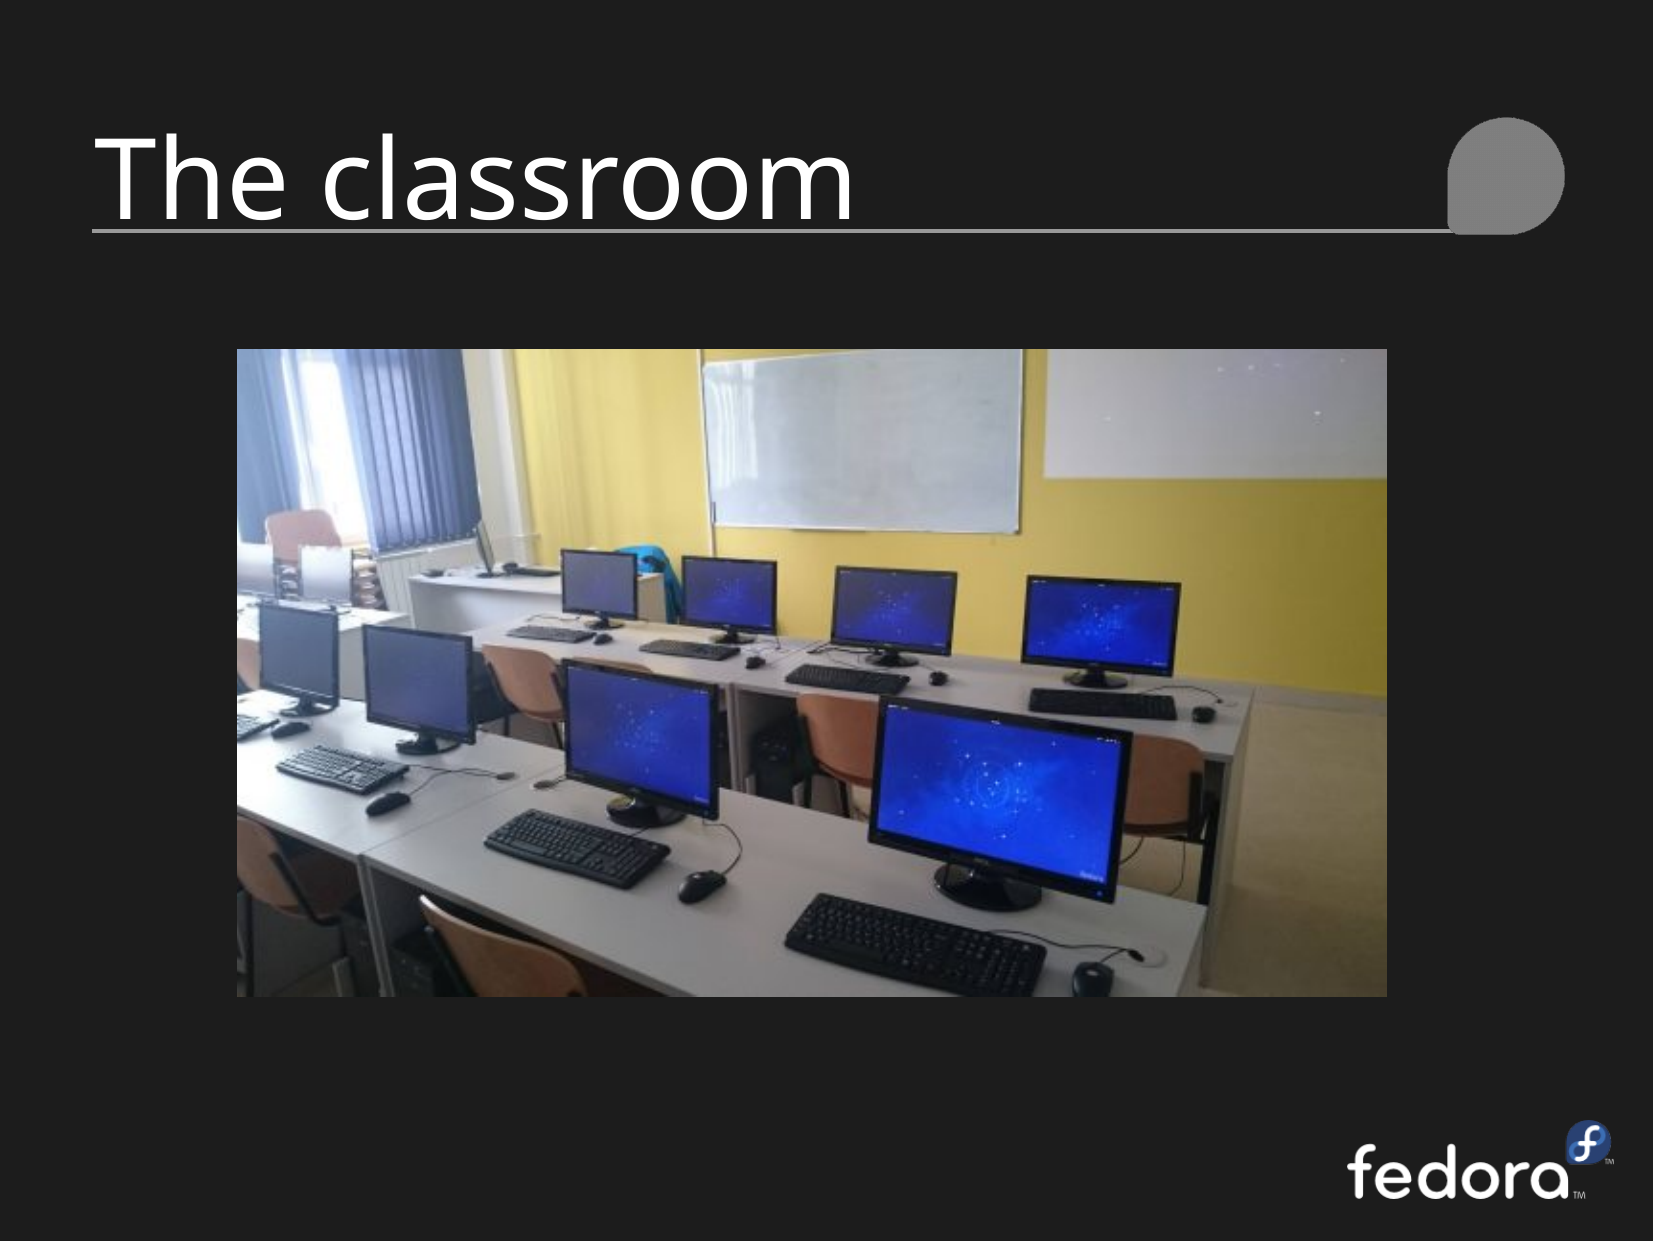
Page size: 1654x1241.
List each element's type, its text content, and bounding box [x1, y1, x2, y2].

picture [1447, 117, 1565, 235]
picture [237, 349, 1387, 997]
picture [1347, 1120, 1614, 1199]
title The classroom [94, 100, 1425, 251]
